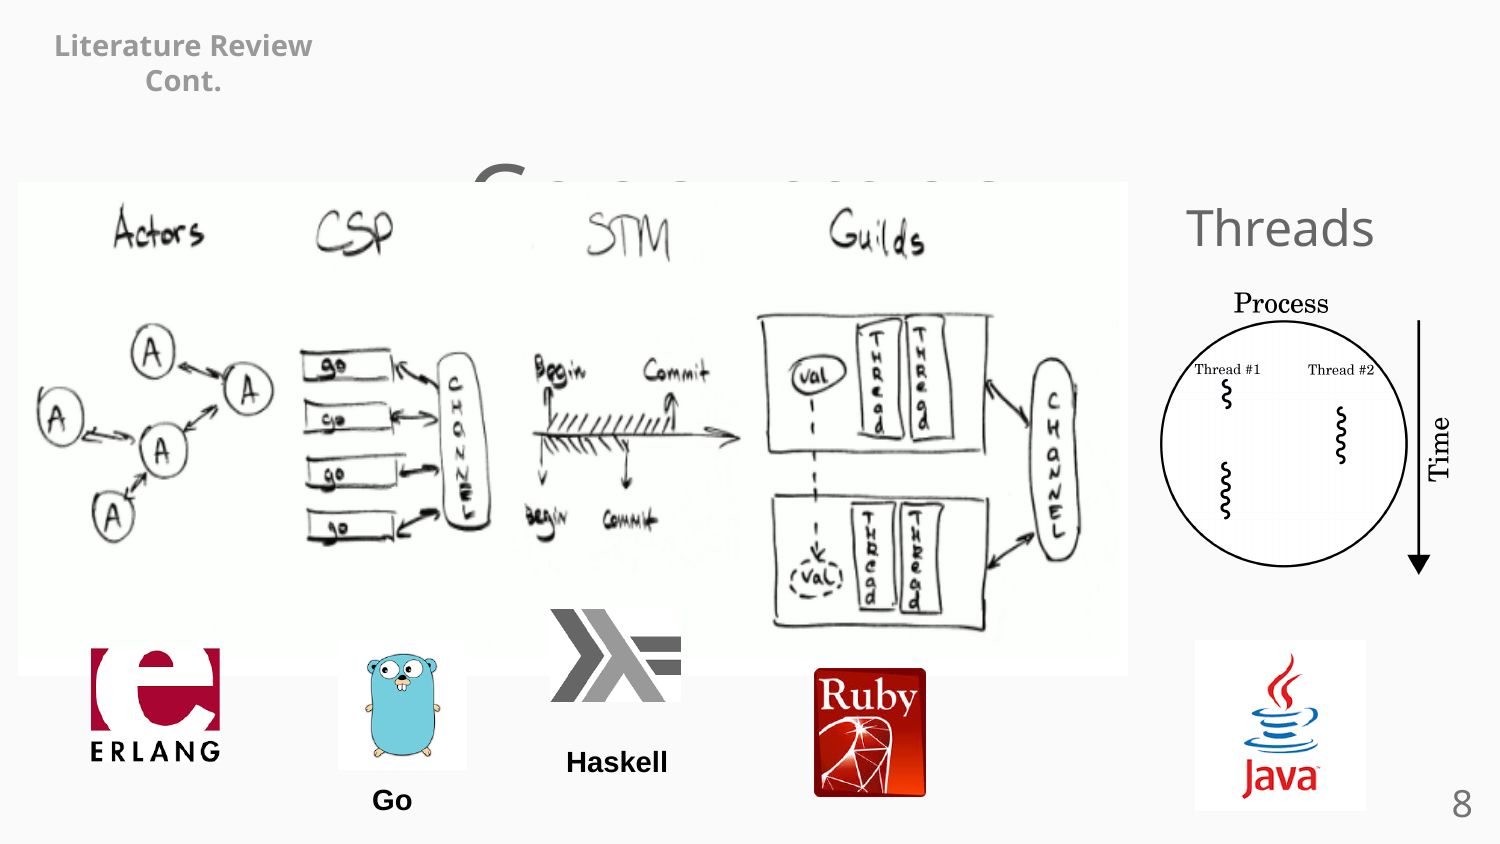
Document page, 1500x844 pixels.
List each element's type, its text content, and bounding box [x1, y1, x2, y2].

slide_number 8 [1398, 770, 1489, 835]
picture [1195, 640, 1366, 811]
text_box Threads [1096, 181, 1466, 251]
text_box Concurrency Models [309, 49, 1213, 182]
picture [1145, 287, 1456, 580]
text_box Literature Review Cont. [8, 12, 359, 93]
picture [18, 182, 1128, 797]
text_box Go [356, 765, 447, 835]
text_box Haskell [550, 727, 707, 797]
